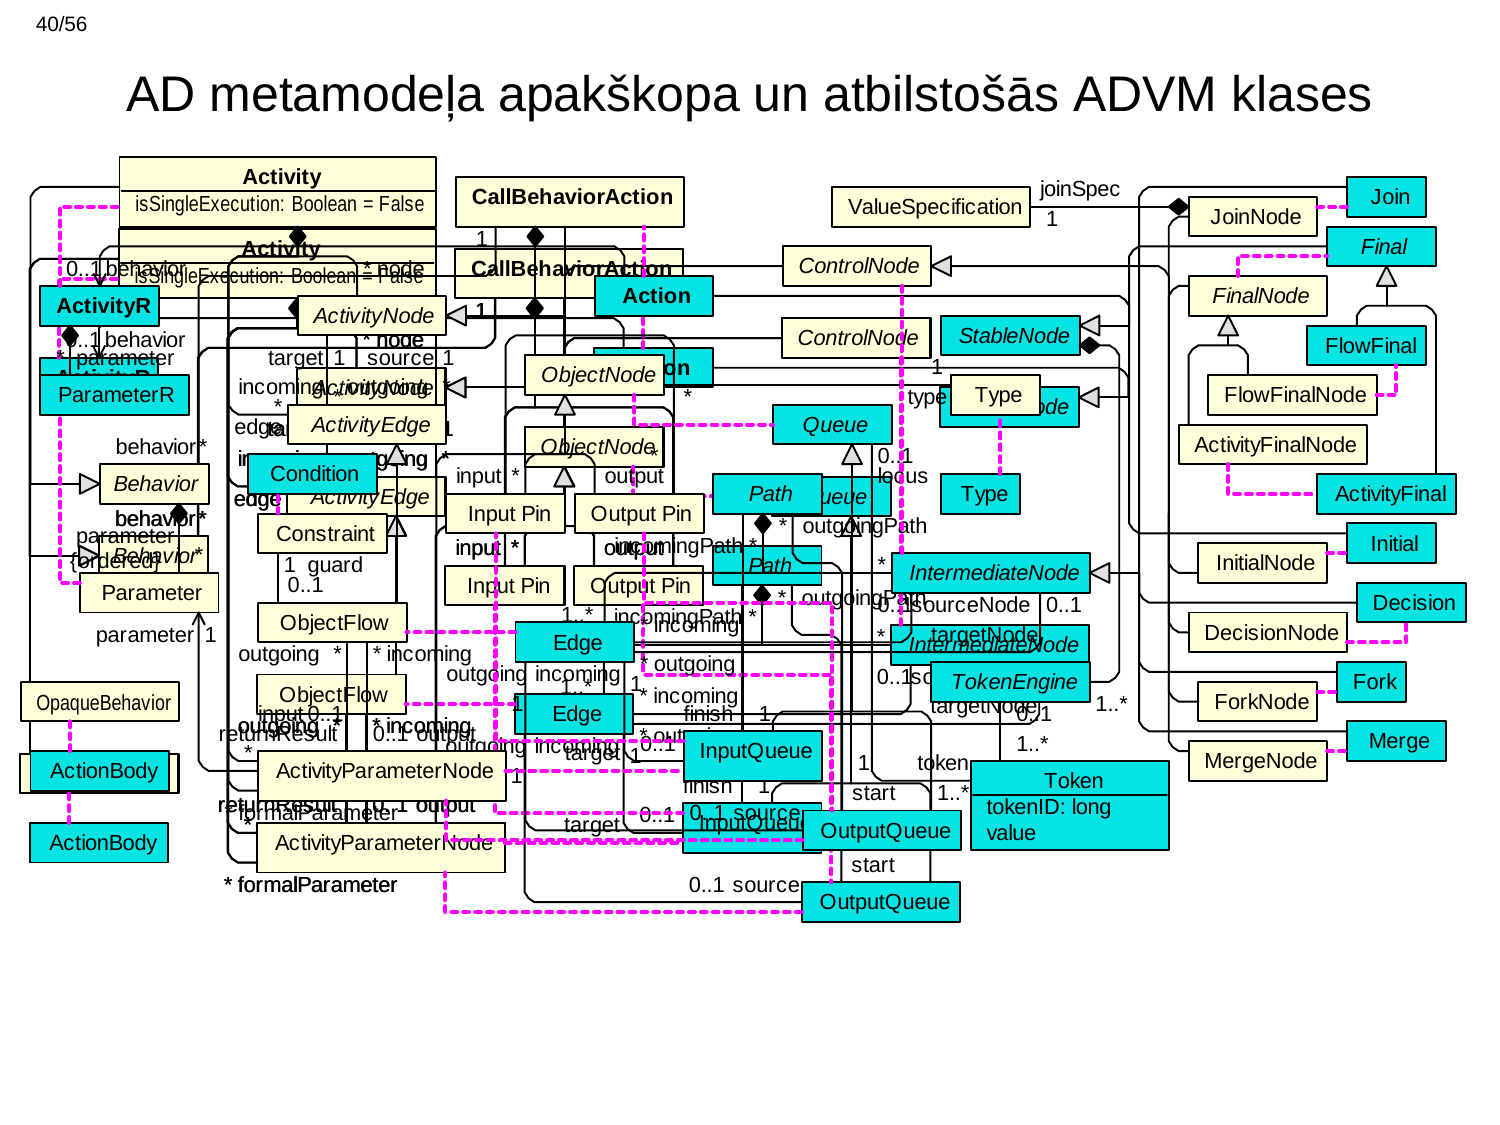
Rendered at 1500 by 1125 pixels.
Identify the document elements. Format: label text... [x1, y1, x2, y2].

title AD metamodeļa apakškopa un atbilstošās ADVM klases [62, 49, 1438, 137]
picture [0, 137, 1496, 952]
